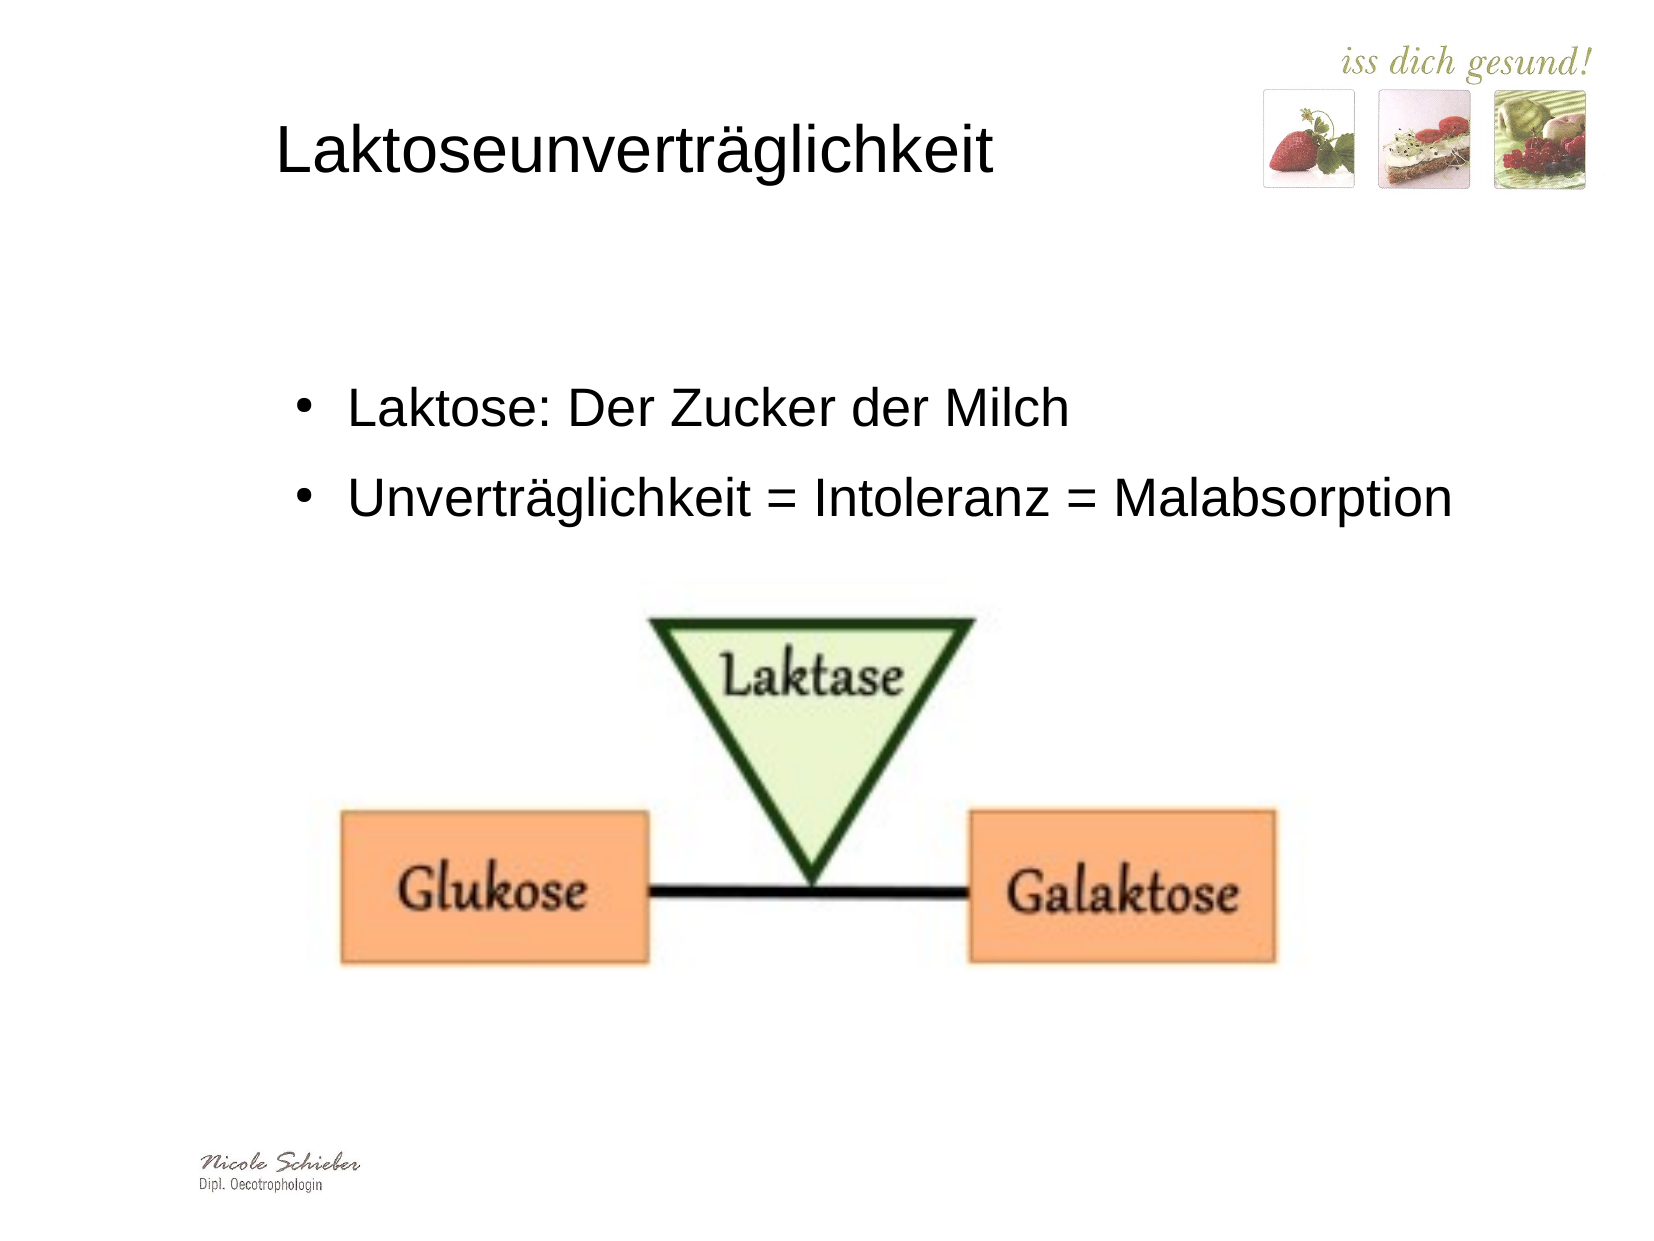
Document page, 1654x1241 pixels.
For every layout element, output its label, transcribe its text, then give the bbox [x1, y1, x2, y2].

picture [307, 578, 1350, 996]
list Laktose: Der Zucker der Milch Unverträglichkeit = Intoleranz = Malabsorption [275, 376, 1654, 1198]
title Laktoseunverträglichkeit [0, 45, 1379, 253]
picture [188, 1149, 367, 1205]
picture [1251, 29, 1607, 198]
